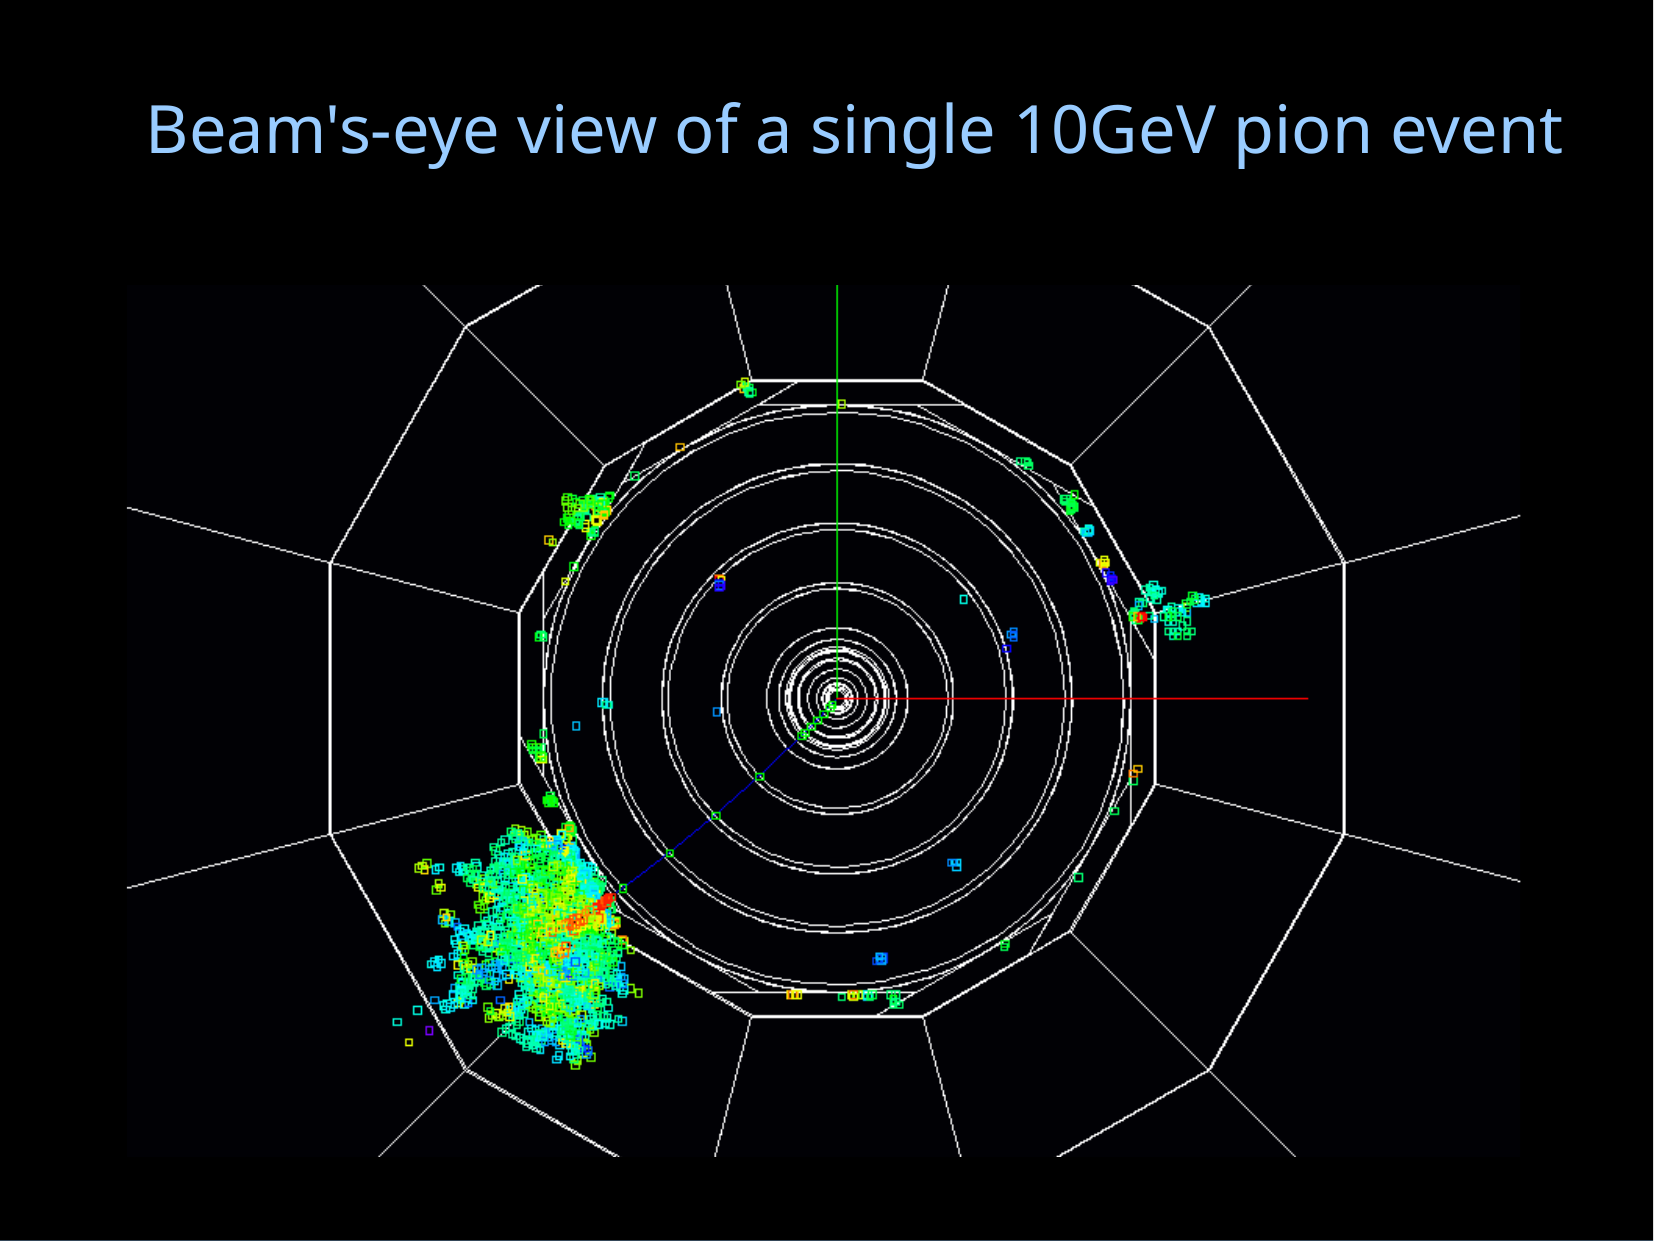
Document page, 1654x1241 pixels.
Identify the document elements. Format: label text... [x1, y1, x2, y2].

text_box Beam's-eye view of a single 10GeV pion event [130, 75, 1536, 180]
picture [126, 285, 1521, 1157]
